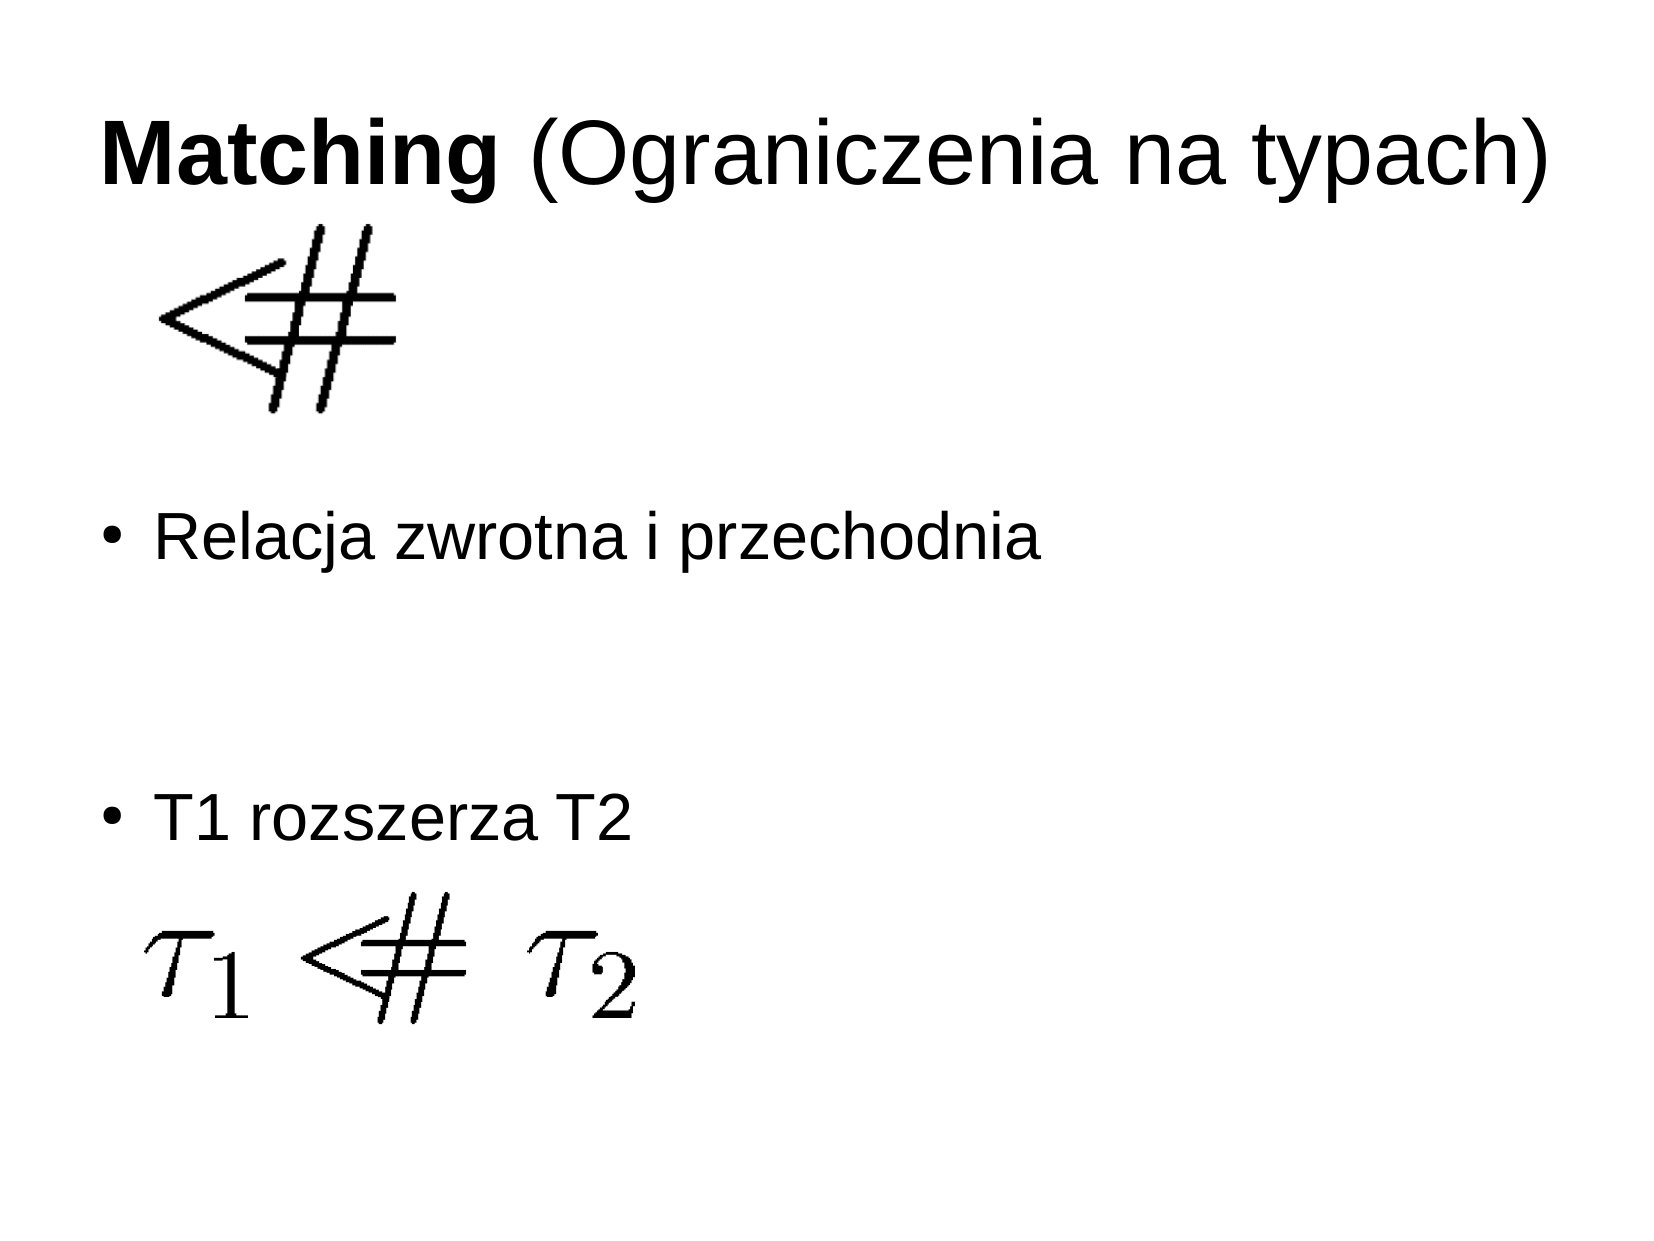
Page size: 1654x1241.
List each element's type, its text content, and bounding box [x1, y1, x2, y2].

list Relacja zwrotna i przechodnia T1 rozszerza T2 [82, 290, 1571, 1109]
title Matching (Ograniczenia na typach) [82, 49, 1571, 257]
picture [147, 201, 418, 443]
